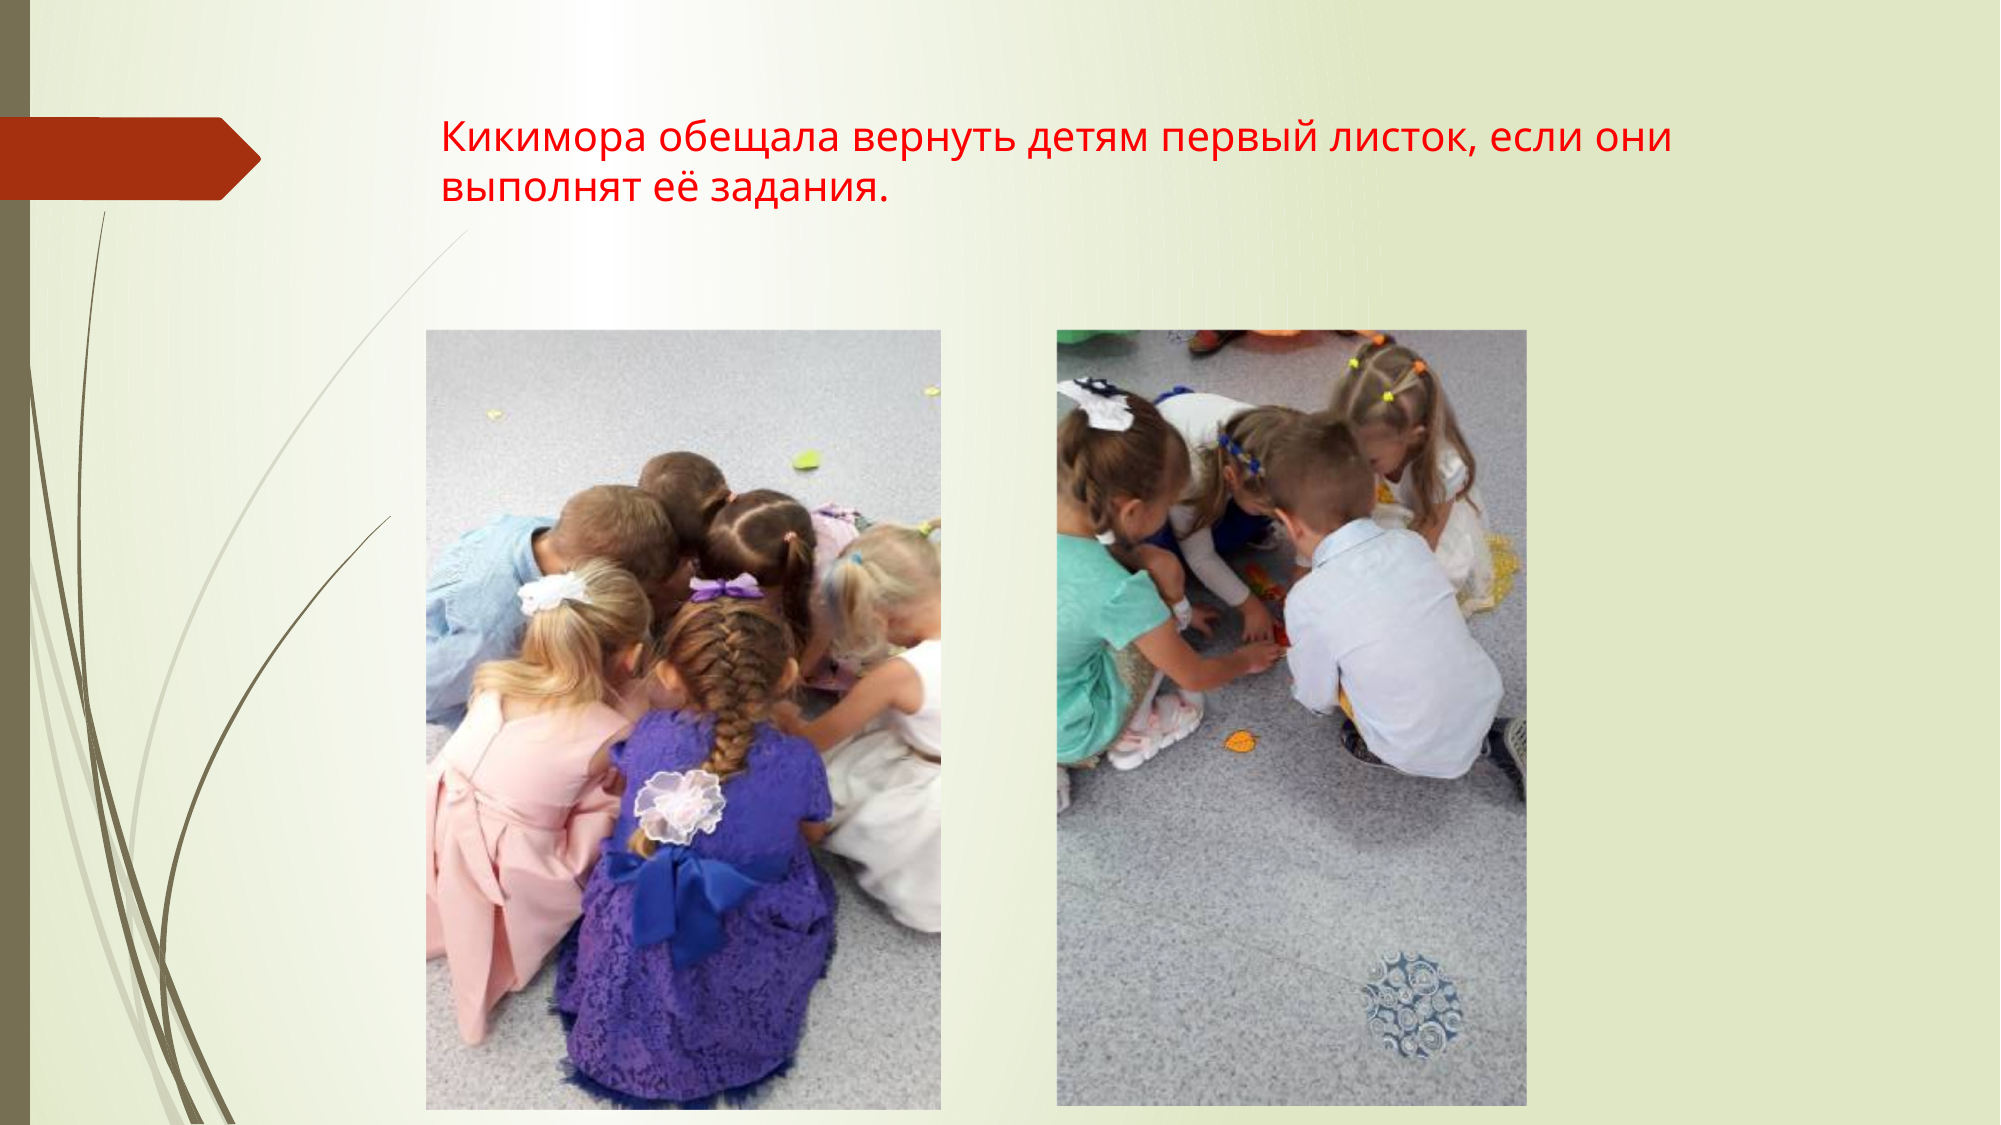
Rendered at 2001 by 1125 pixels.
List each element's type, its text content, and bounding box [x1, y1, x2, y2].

title Кикимора обещала вернуть детям первый листок, если они выполнят её задания. [425, 102, 1888, 313]
picture [1056, 329, 1527, 1106]
picture [425, 329, 941, 1110]
